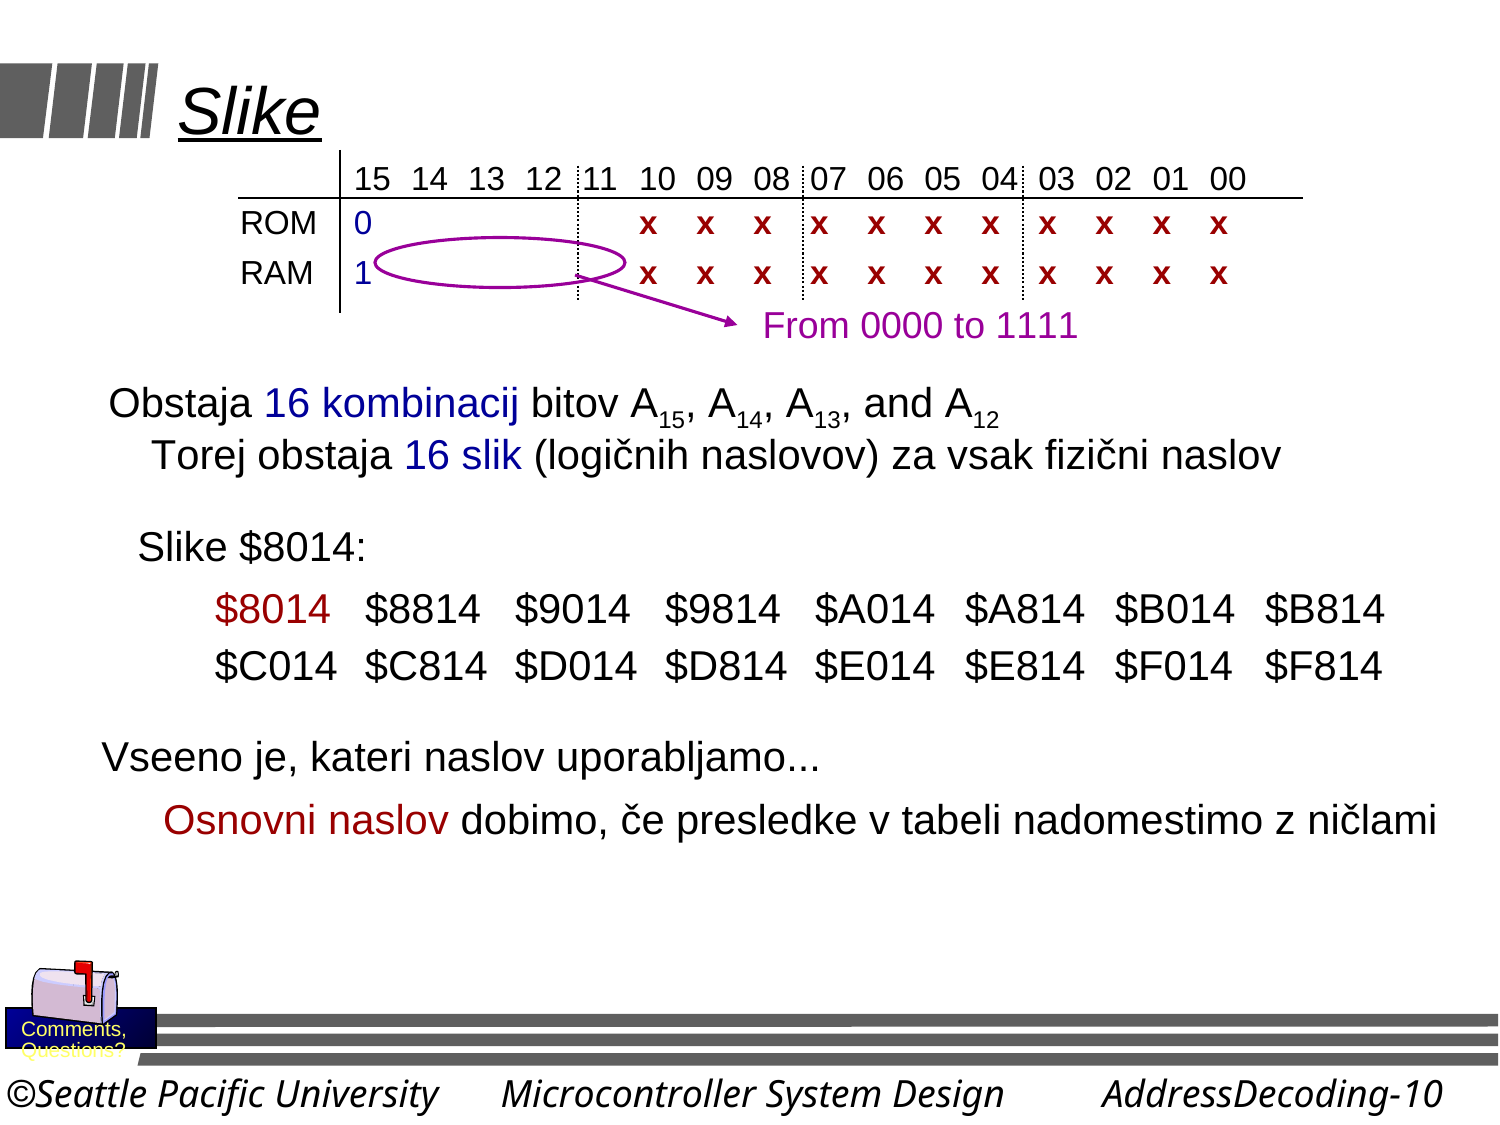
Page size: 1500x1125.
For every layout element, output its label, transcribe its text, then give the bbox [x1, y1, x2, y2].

text_box Slike $8014: [122, 511, 382, 578]
text_box 15 14 13 12 11 10 09 08 07 06 05 04 03 02 01 00 ROM 0 x x x x x x x x x x x RAM 1 x x x x x x x x x x x [224, 149, 1282, 343]
title Slike [162, 60, 1498, 156]
text_box Torej obstaja 16 slik (logičnih naslovov) za vsak fizični naslov [136, 419, 1298, 486]
text_box $8014 $8814 $9014 $9814 $A014 $A814 $B014 $B814 [200, 574, 1401, 640]
text_box 15 14 13 12 11 10 09 08 07 06 05 04 03 02 01 00 ROM 0 x x x x x x x x x x x RAM 1 x x x x x x x x x x x [341, 149, 1282, 197]
text_box Osnovni naslov dobimo, če presledke v tabeli nadomestimo z ničlami [148, 784, 1453, 851]
text_box Vseeno je, kateri naslov uporabljamo... [86, 722, 836, 788]
text_box Obstaja 16 kombinacij bitov A15, A14, A13, and A12 [93, 368, 1015, 441]
text_box $C014 $C814 $D014 $D814 $E014 $E814 $F014 $F814 [200, 630, 1399, 697]
text_box From 0000 to 1111 [747, 293, 1094, 354]
